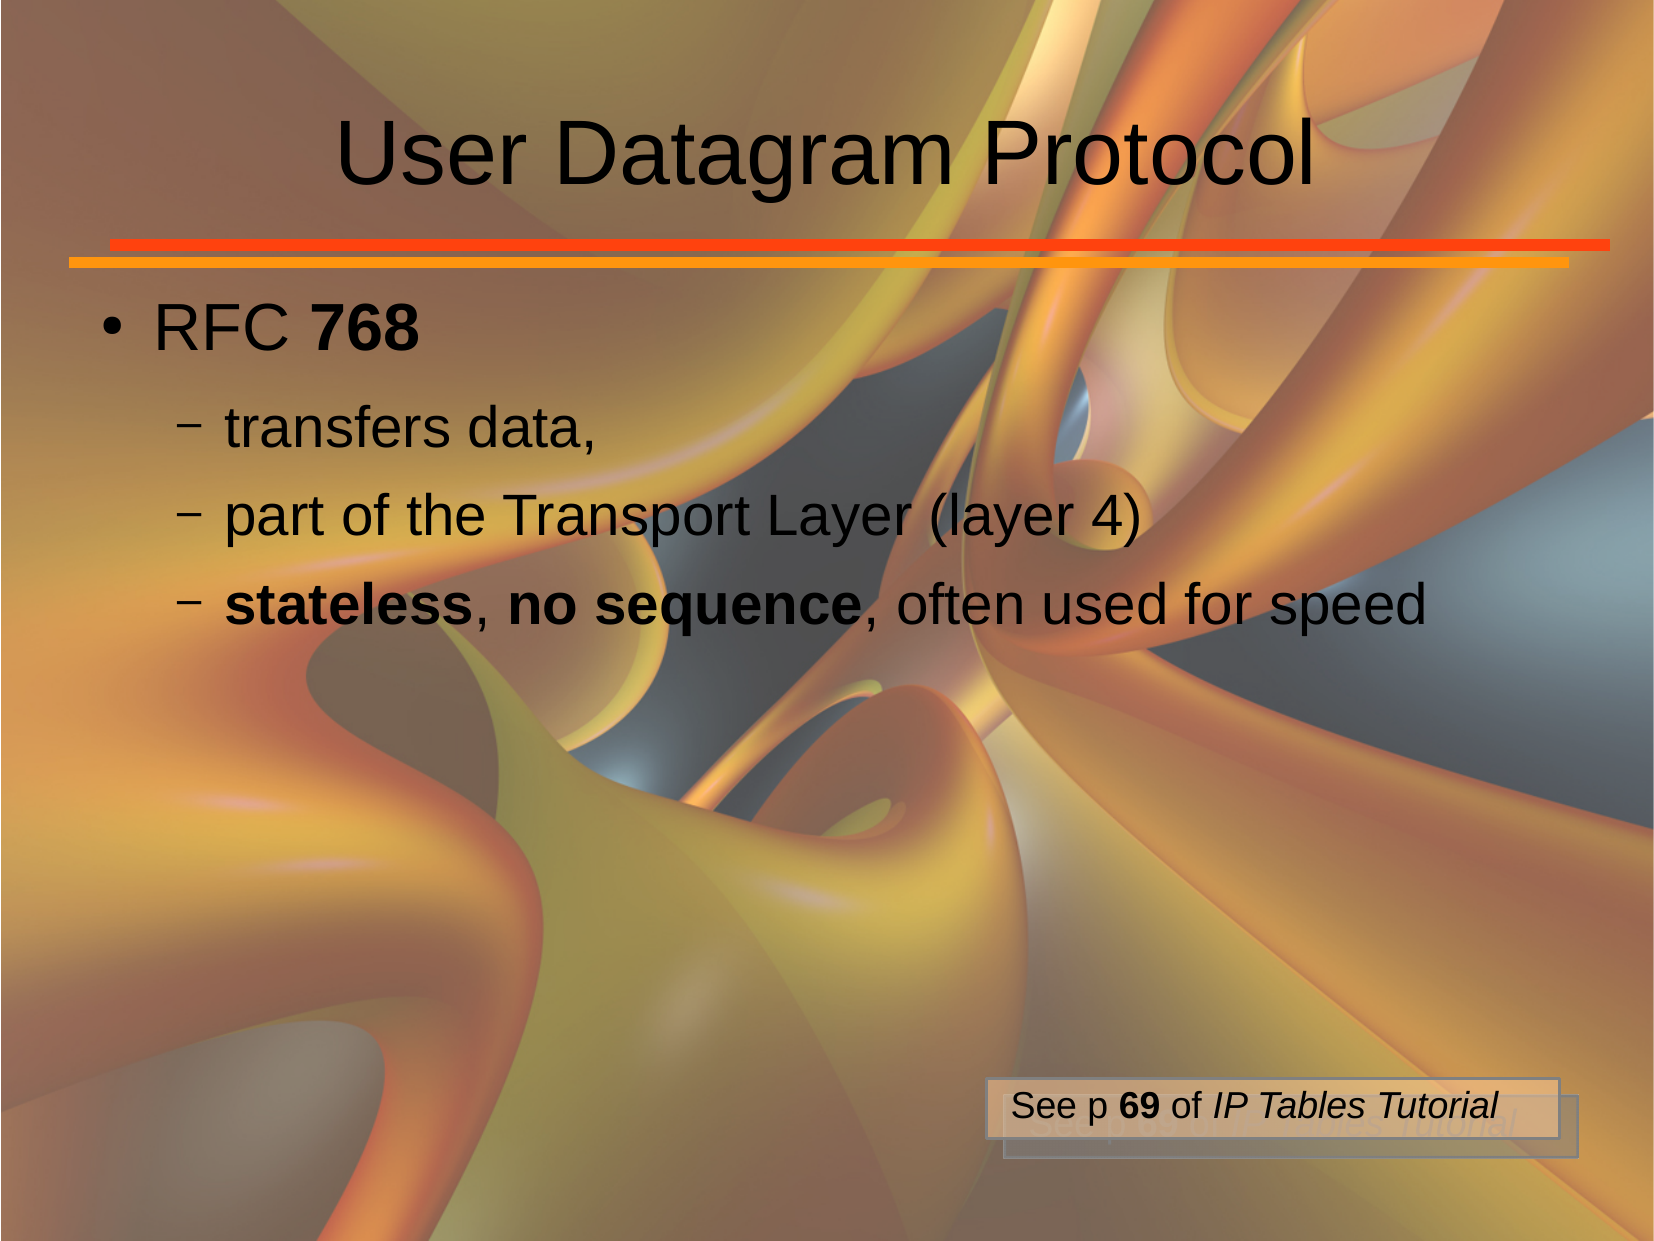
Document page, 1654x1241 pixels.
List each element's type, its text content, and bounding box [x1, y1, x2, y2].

list RFC 768 transfers data, part of the Transport Layer (layer 4) stateless, no sequence, often used for speed [82, 290, 1571, 1109]
text_box See p 69 of IP Tables Tutorial [986, 1078, 1560, 1139]
title User Datagram Protocol [82, 49, 1571, 257]
